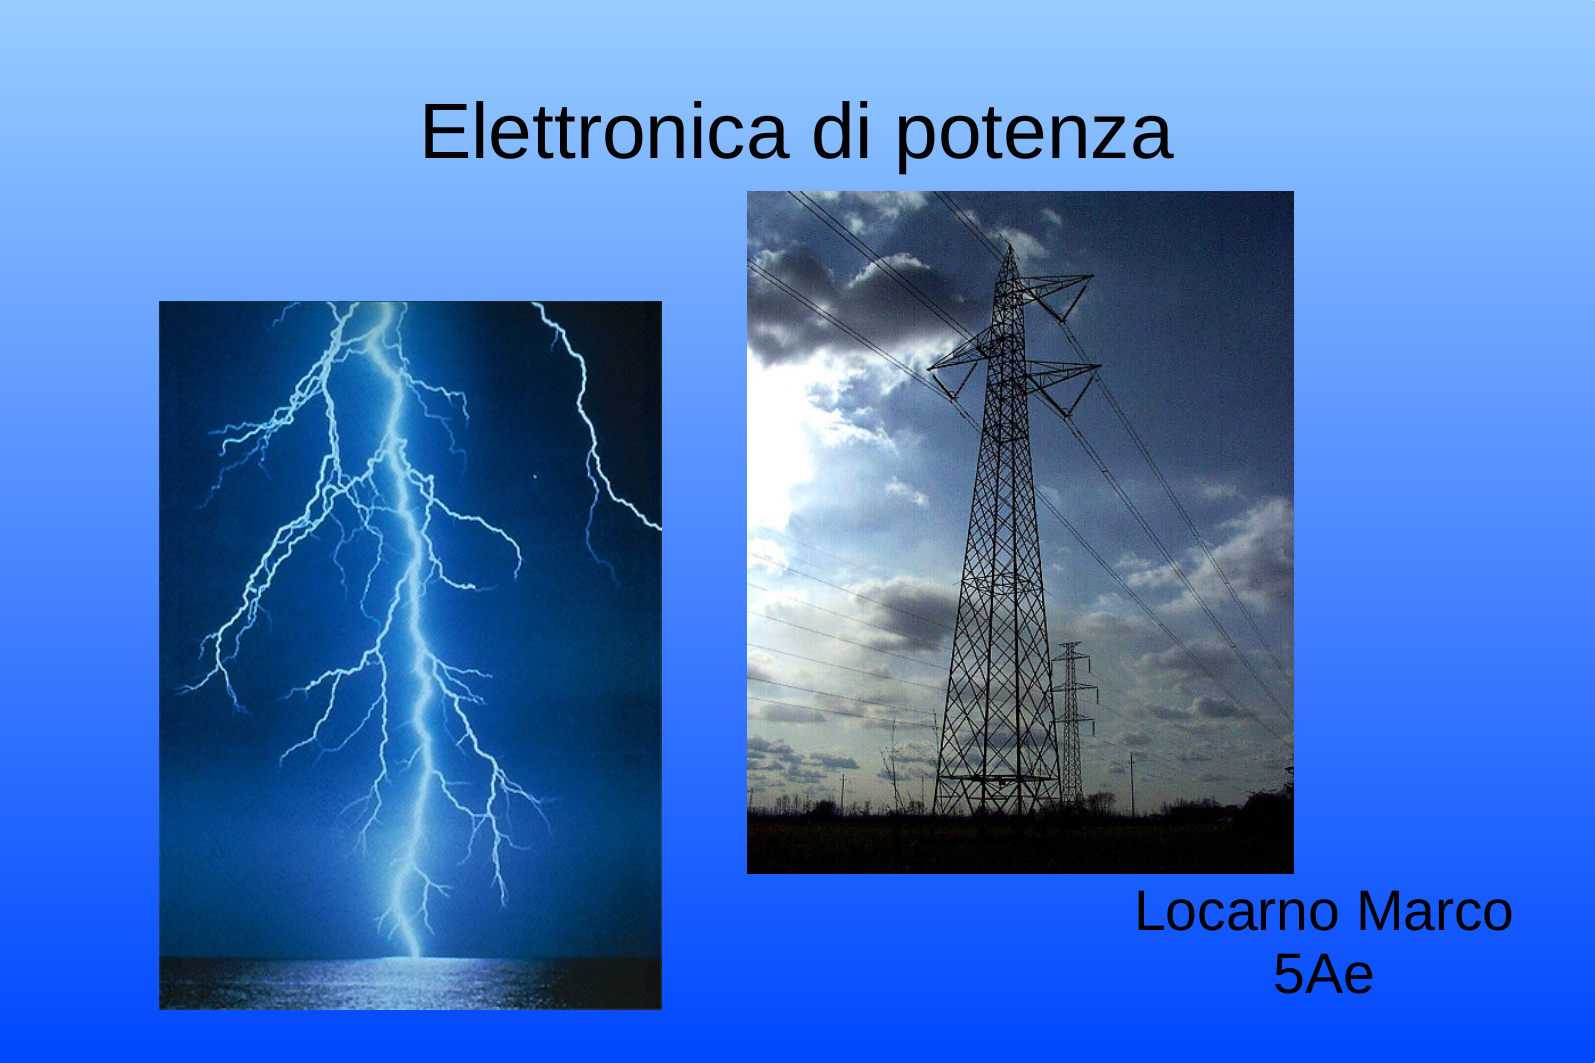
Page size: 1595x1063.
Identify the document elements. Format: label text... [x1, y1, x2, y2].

subtitle Locarno Marco 5Ae [1083, 850, 1565, 1034]
title Elettronica di potenza [79, 42, 1515, 220]
picture [747, 191, 1294, 875]
picture [159, 301, 662, 1010]
